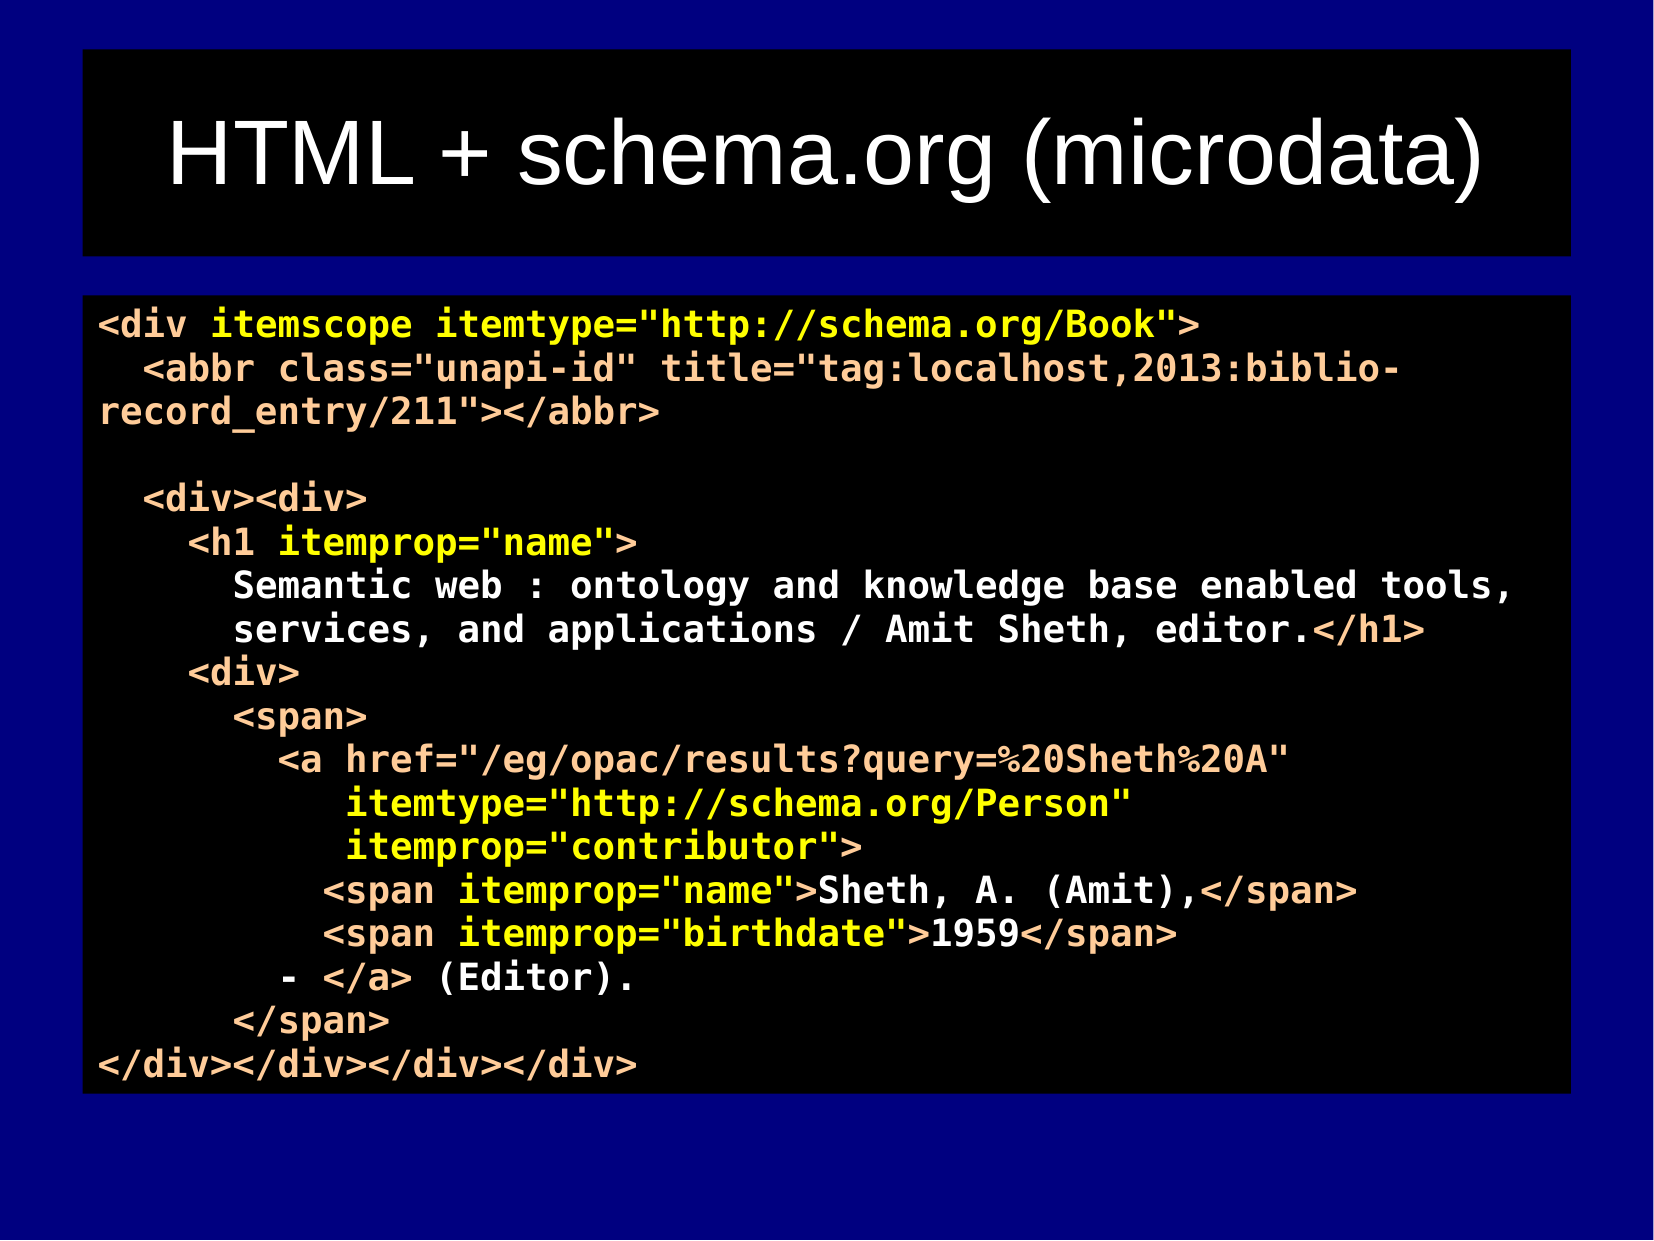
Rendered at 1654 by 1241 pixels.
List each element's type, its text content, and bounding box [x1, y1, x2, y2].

text_box <div itemscope itemtype="http://schema.org/Book"> <abbr class="unapi-id" title="tag:localhost,2013:biblio-record_entry/211"></abbr> <div><div> <h1 itemprop="name"> Semantic web : ontology and knowledge base enabled tools, services, and applications / Amit Sheth, editor.</h1> <div> <span> <a href="/eg/opac/results?query=%20Sheth%20A" itemtype="http://schema.org/Person" itemprop="contributor"> <span itemprop="name">Sheth, A. (Amit),</span> <span itemprop="birthdate">1959</span> - </a> (Editor). </span> </div></div></div></div> [82, 295, 1571, 1094]
title HTML + schema.org (microdata) [82, 49, 1571, 257]
